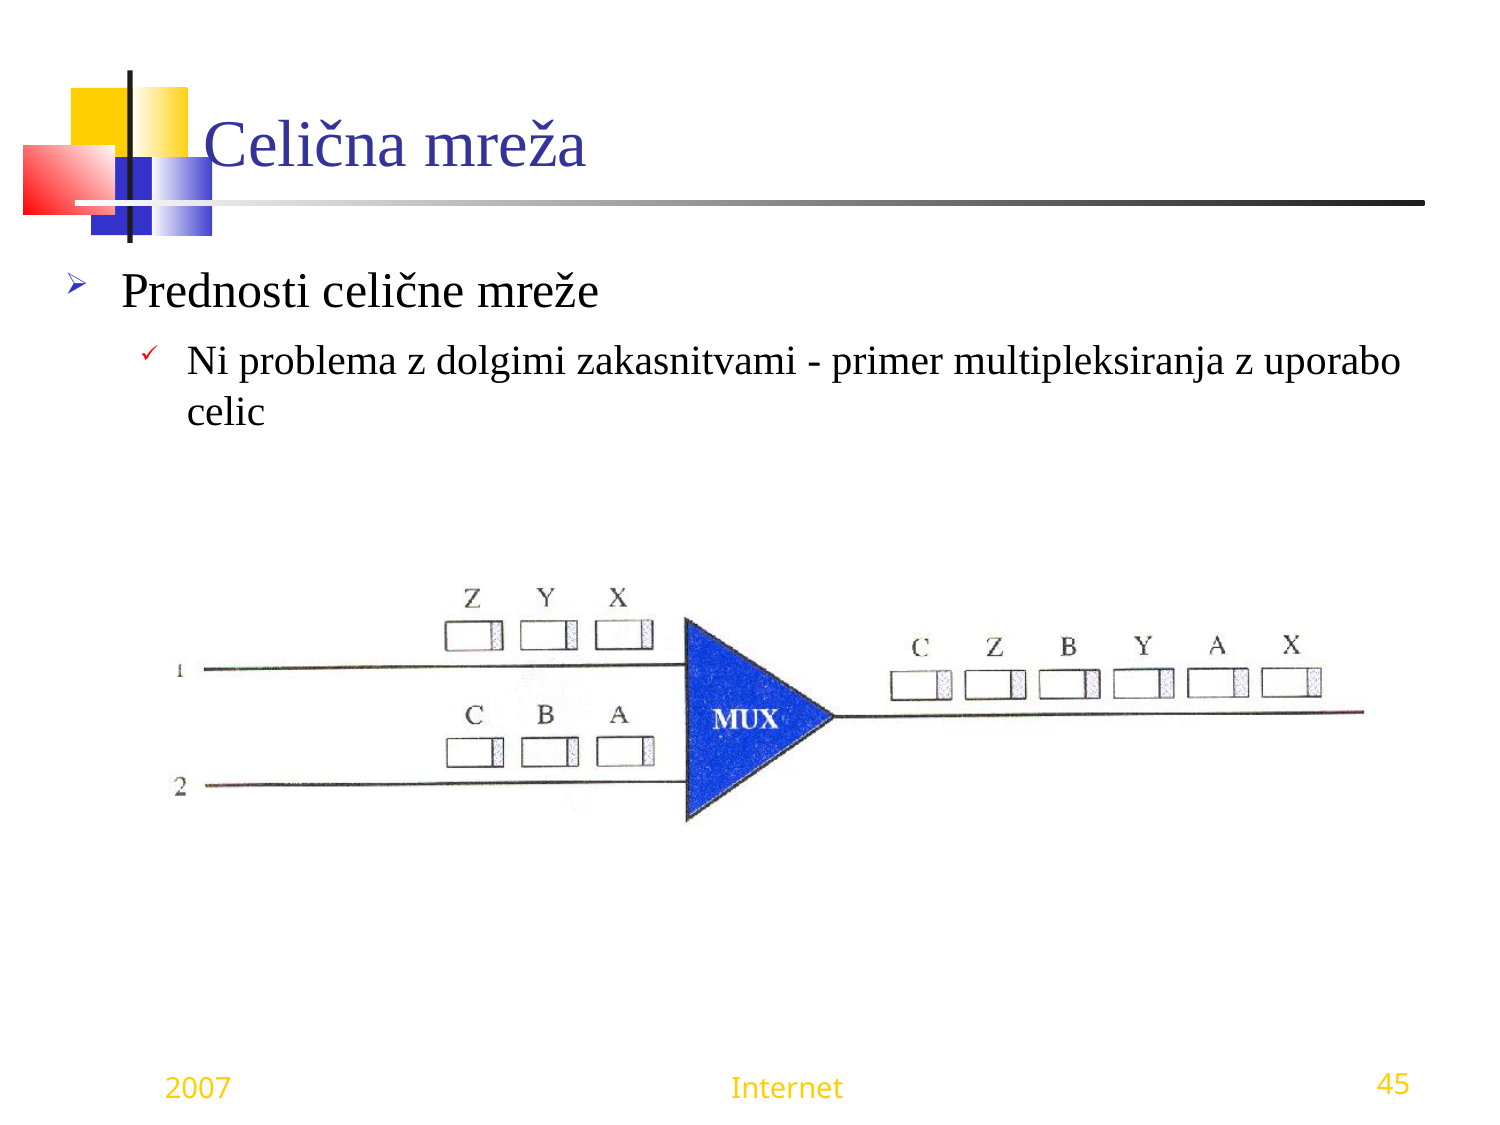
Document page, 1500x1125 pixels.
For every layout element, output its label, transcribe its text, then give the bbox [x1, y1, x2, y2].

picture [150, 512, 1401, 843]
title Celična mreža [188, 92, 1468, 188]
text_box Internet [549, 1037, 1026, 1113]
text_box <number> [1112, 1037, 1426, 1113]
text_box 2007 [150, 1037, 463, 1113]
list Prednosti celične mreže Ni problema z dolgimi zakasnitvami - primer multipleksiranja z uporabo celic [50, 249, 1469, 488]
